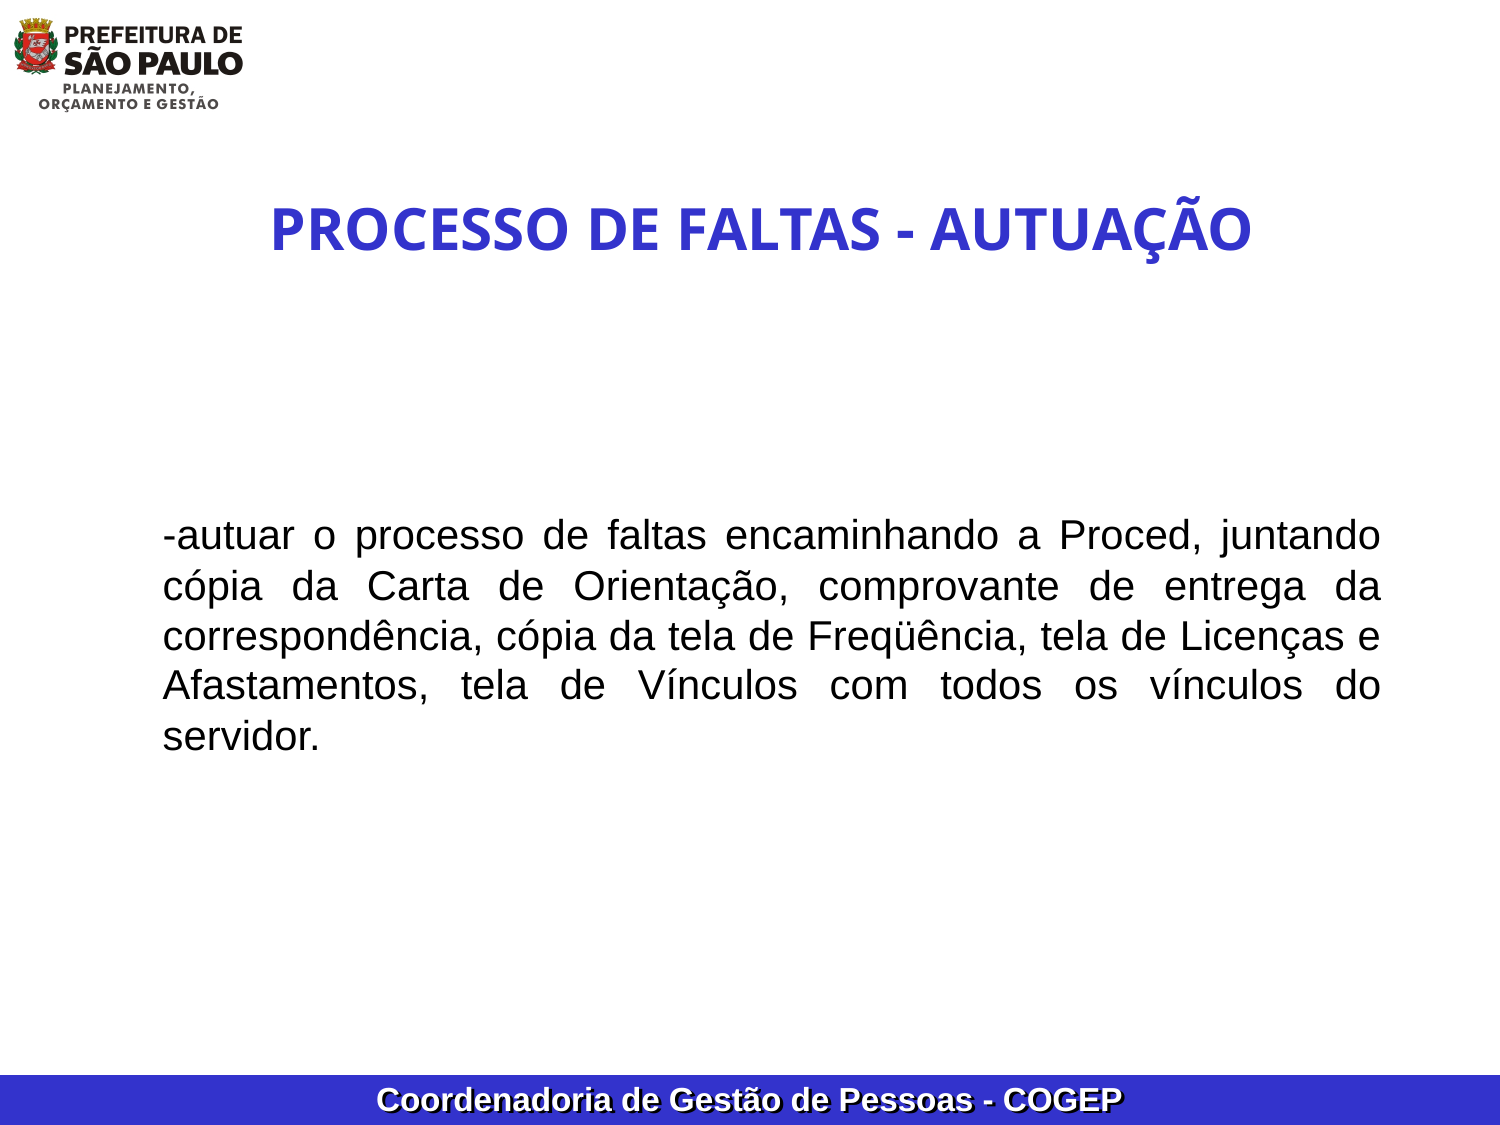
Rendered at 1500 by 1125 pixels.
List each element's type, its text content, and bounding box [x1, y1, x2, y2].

text_box -autuar o processo de faltas encaminhando a Proced, juntando cópia da Carta de Orientação, comprovante de entrega da correspondência, cópia da tela de Freqüência, tela de Licenças e Afastamentos, tela de Vínculos com todos os vínculos do servidor. [148, 385, 1400, 882]
text_box PROCESSO DE FALTAS - AUTUAÇÃO [136, 185, 1388, 270]
